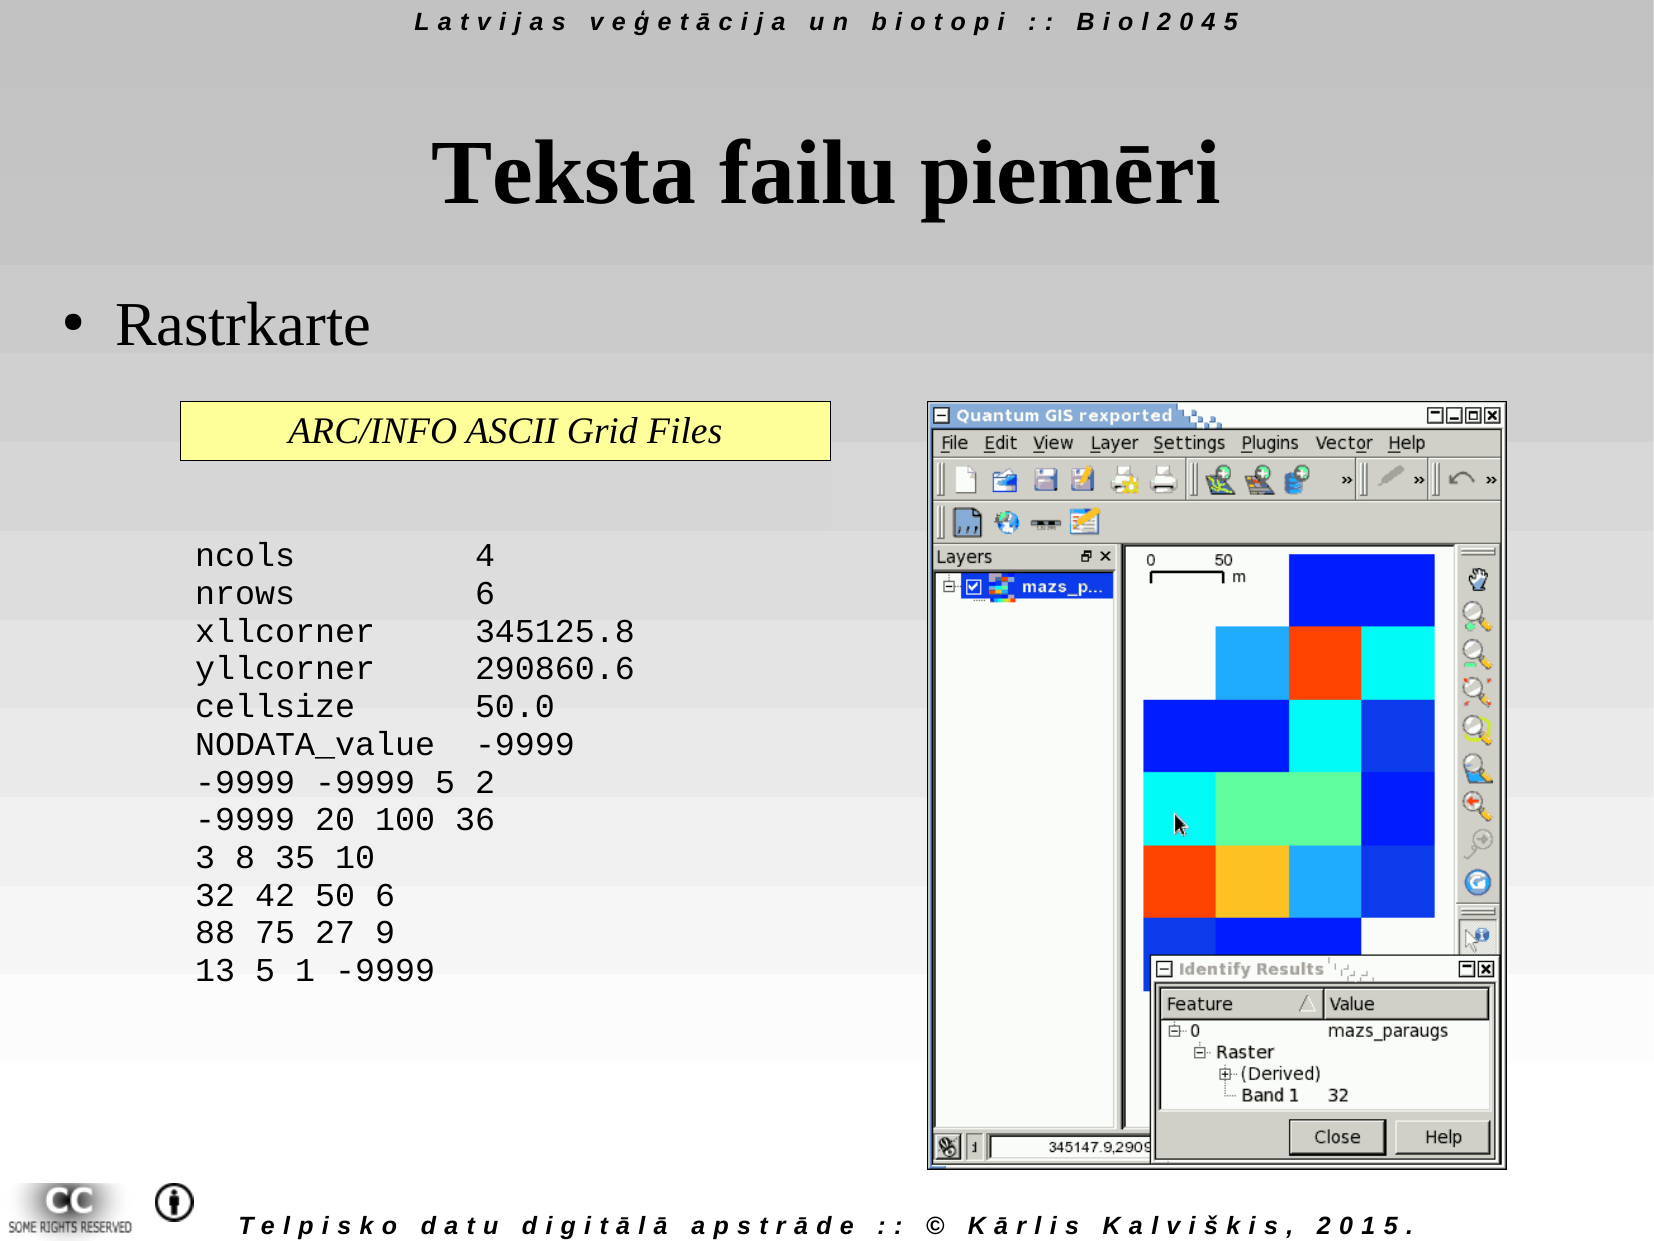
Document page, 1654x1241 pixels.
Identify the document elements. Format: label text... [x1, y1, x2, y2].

text_box ncols 4 nrows 6 xllcorner 345125.8 yllcorner 290860.6 cellsize 50.0 NODATA_value -9999 -9999 -9999 5 2 -9999 20 100 36 3 8 35 10 32 42 50 6 88 75 27 9 13 5 1 -9999 [180, 531, 651, 1037]
picture [0, 0, 1654, 1241]
title Teksta failu piemēri [29, 49, 1625, 296]
list Rastrkarte [44, 289, 1610, 1113]
text_box ARC/INFO ASCII Grid Files [180, 401, 831, 461]
